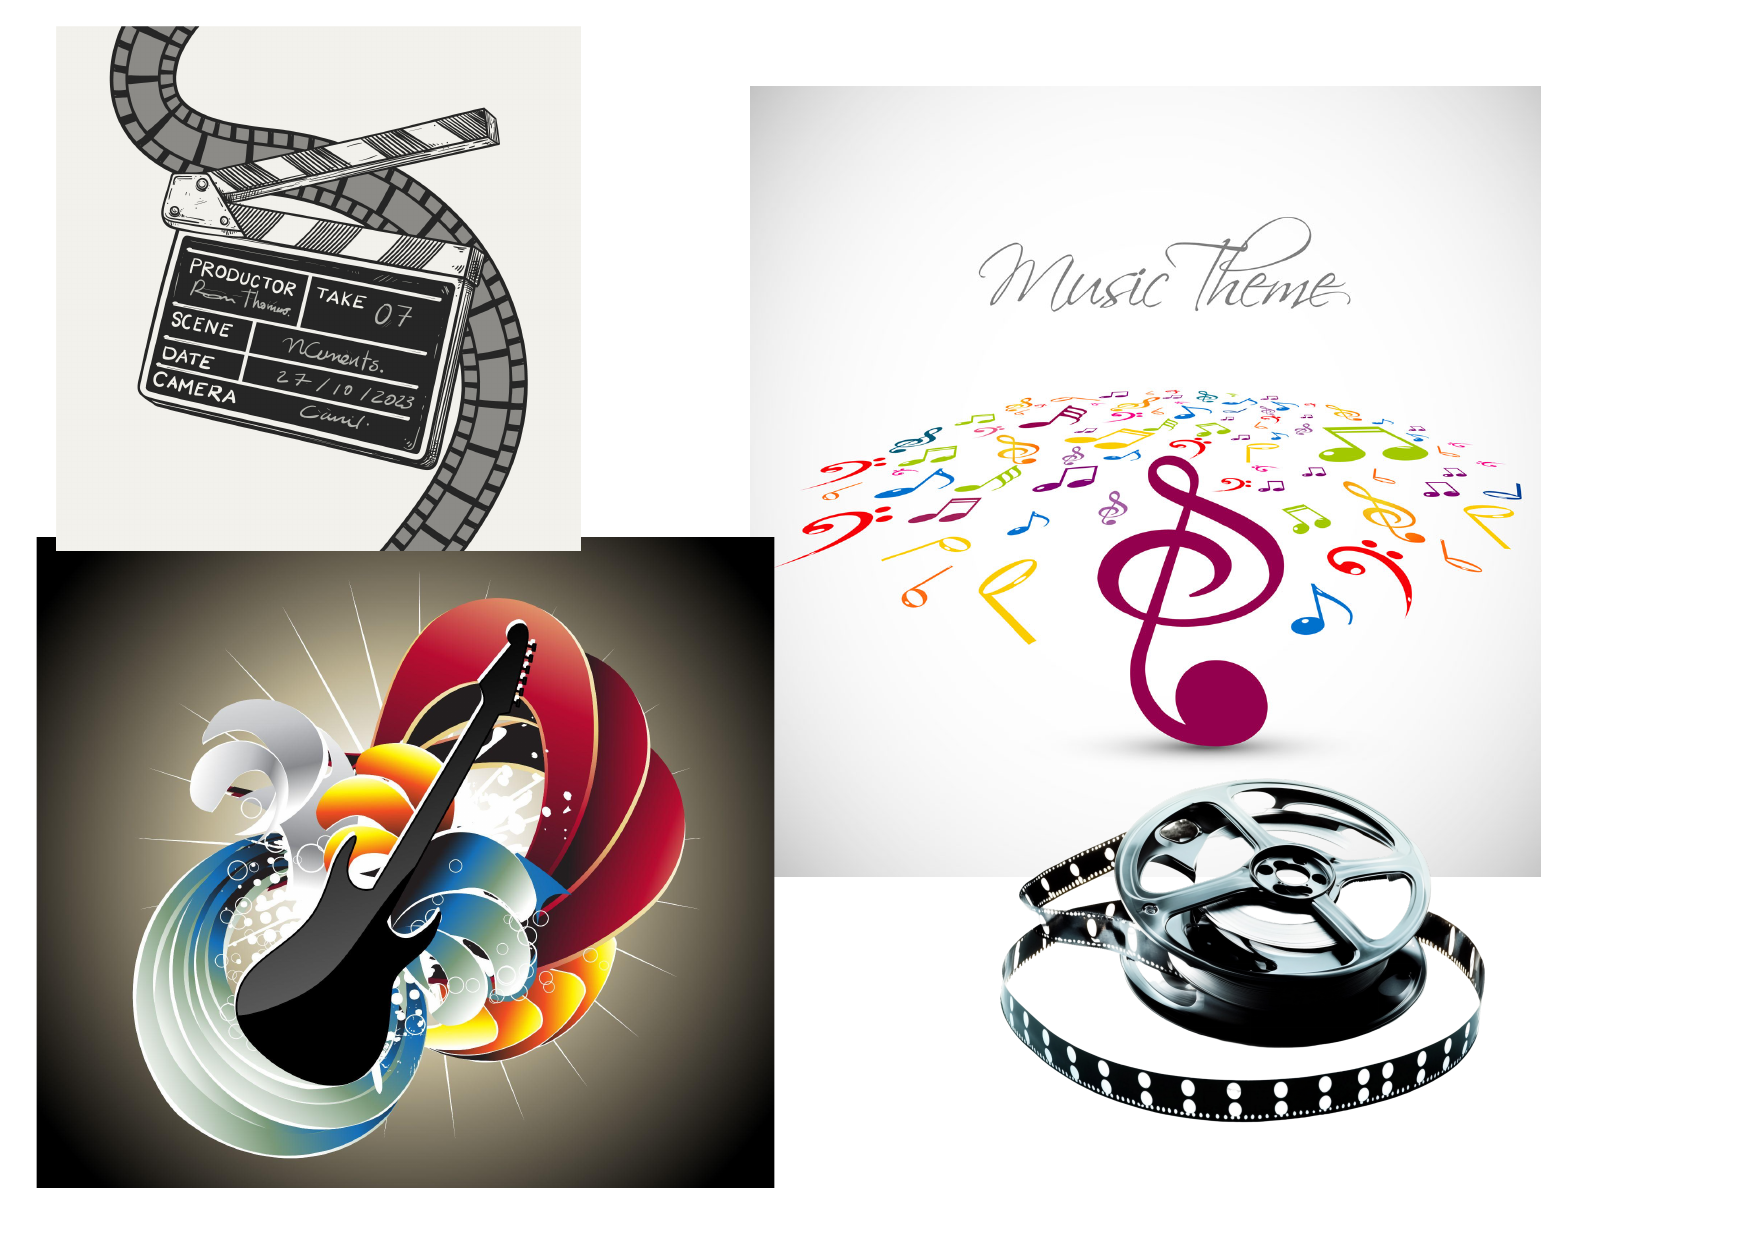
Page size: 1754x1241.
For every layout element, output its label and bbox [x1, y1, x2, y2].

picture [36, 26, 1541, 1220]
